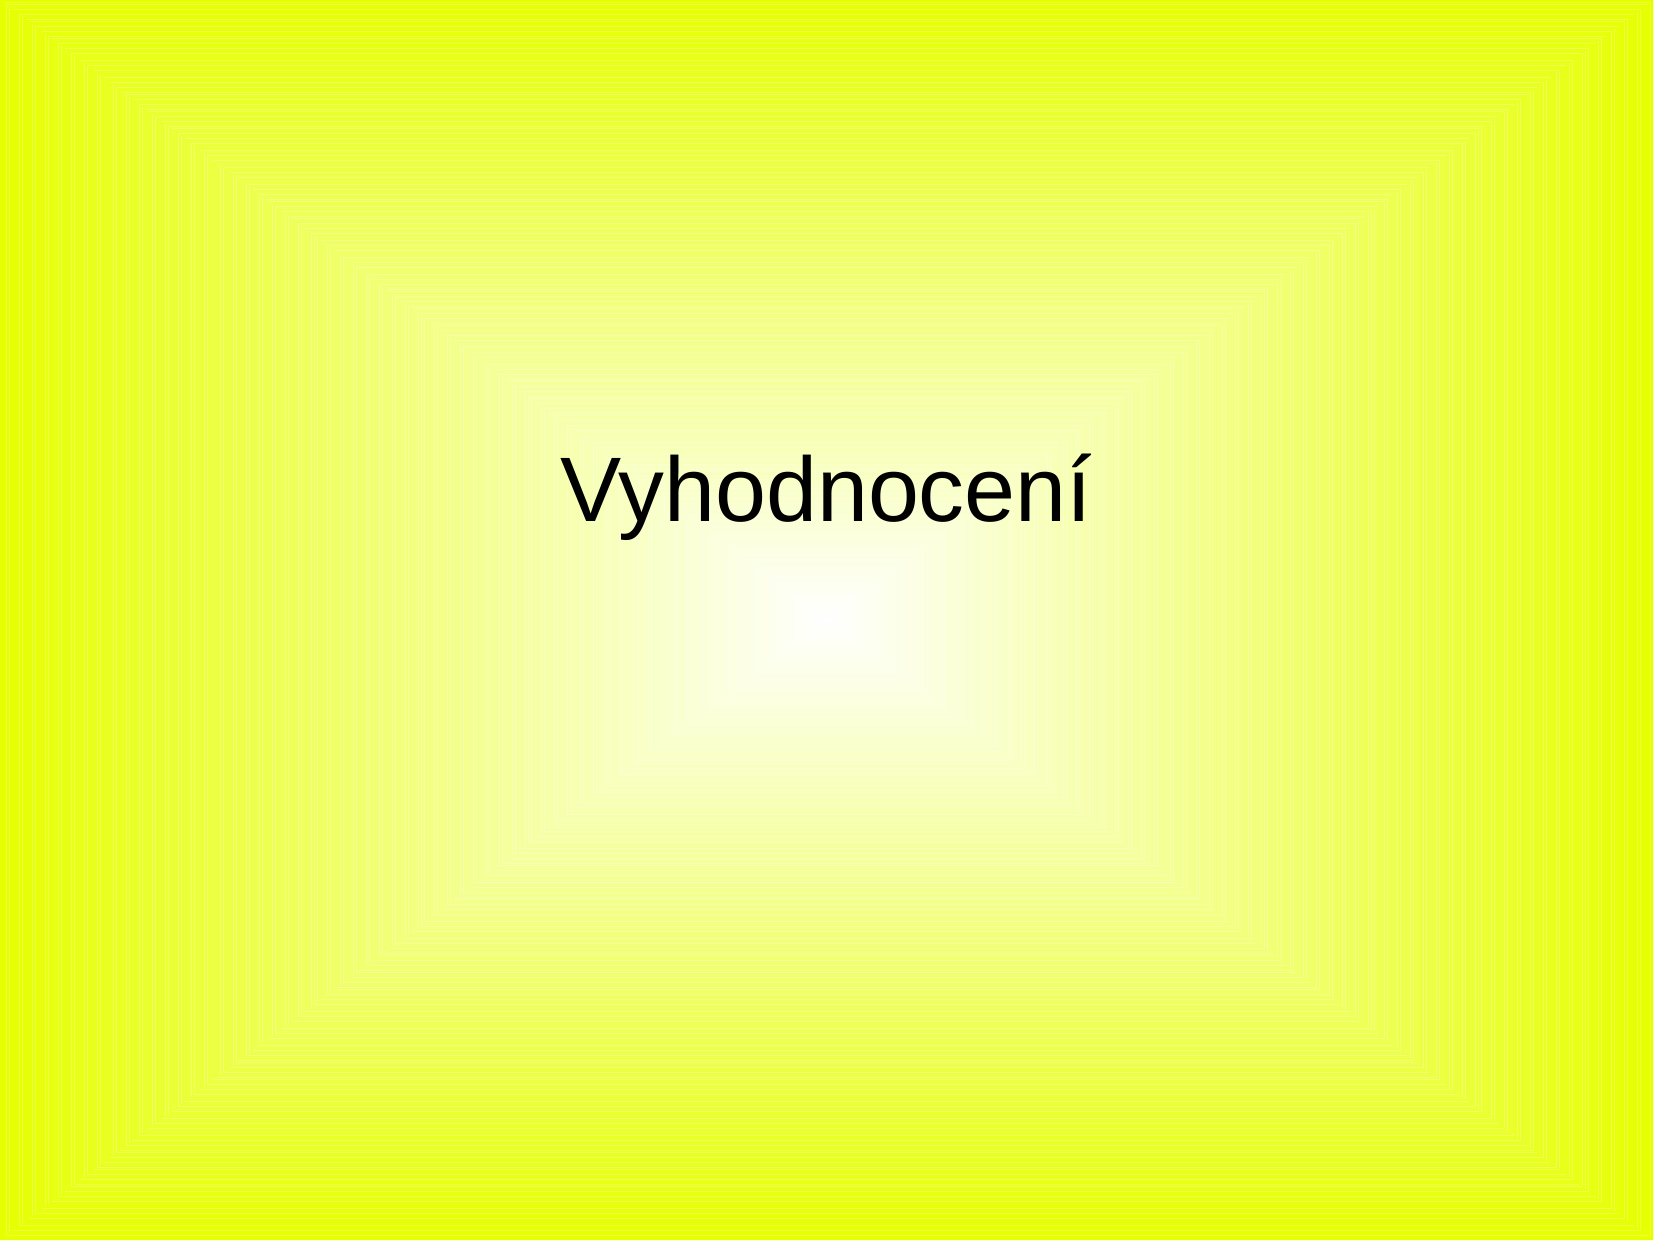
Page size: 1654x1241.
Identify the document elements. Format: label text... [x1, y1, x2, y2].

title Vyhodnocení [82, 393, 1571, 586]
